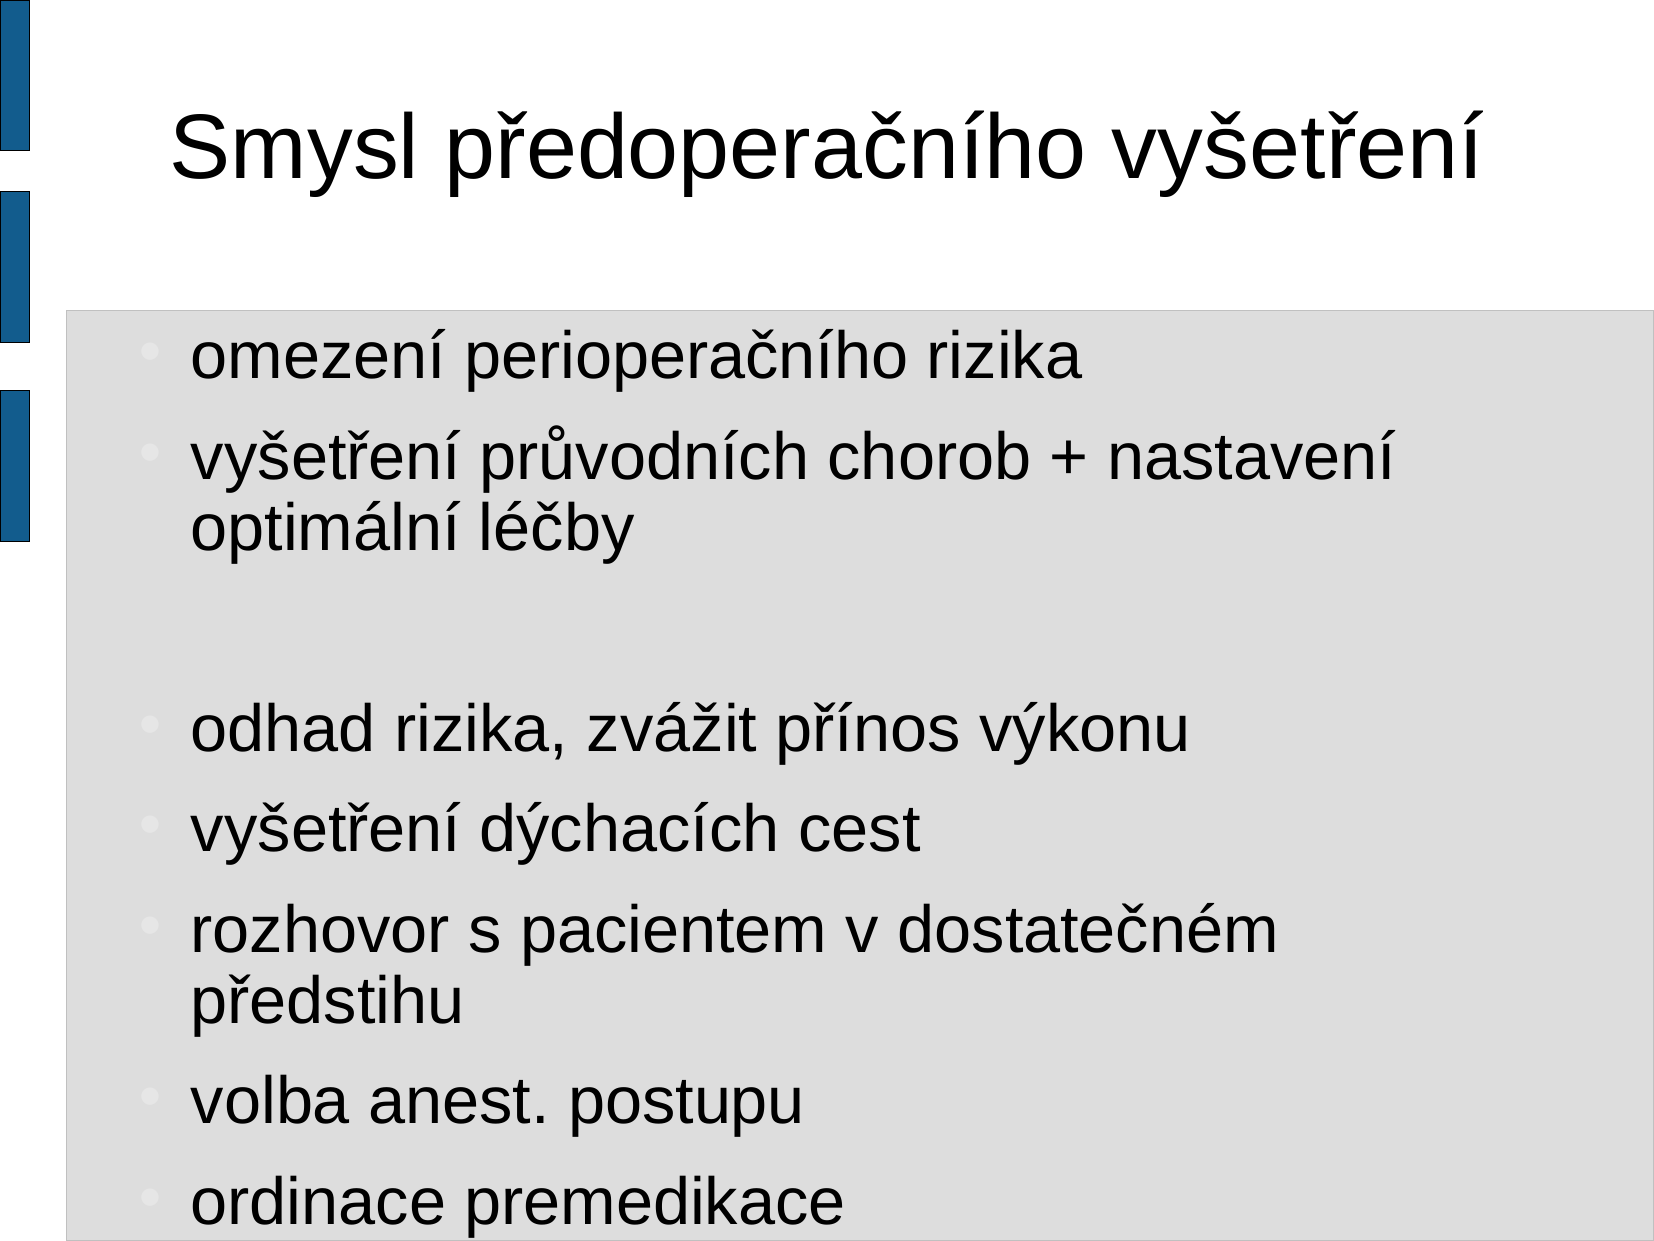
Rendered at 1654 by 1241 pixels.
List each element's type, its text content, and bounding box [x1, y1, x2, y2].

list omezení perioperačního rizika vyšetření průvodních chorob + nastavení optimální léčby odhad rizika, zvážit přínos výkonu vyšetření dýchacích cest rozhovor s pacientem v dostatečném předstihu volba anest. postupu ordinace premedikace [121, 322, 1561, 1241]
title Smysl předoperačního vyšetření [121, 46, 1534, 254]
